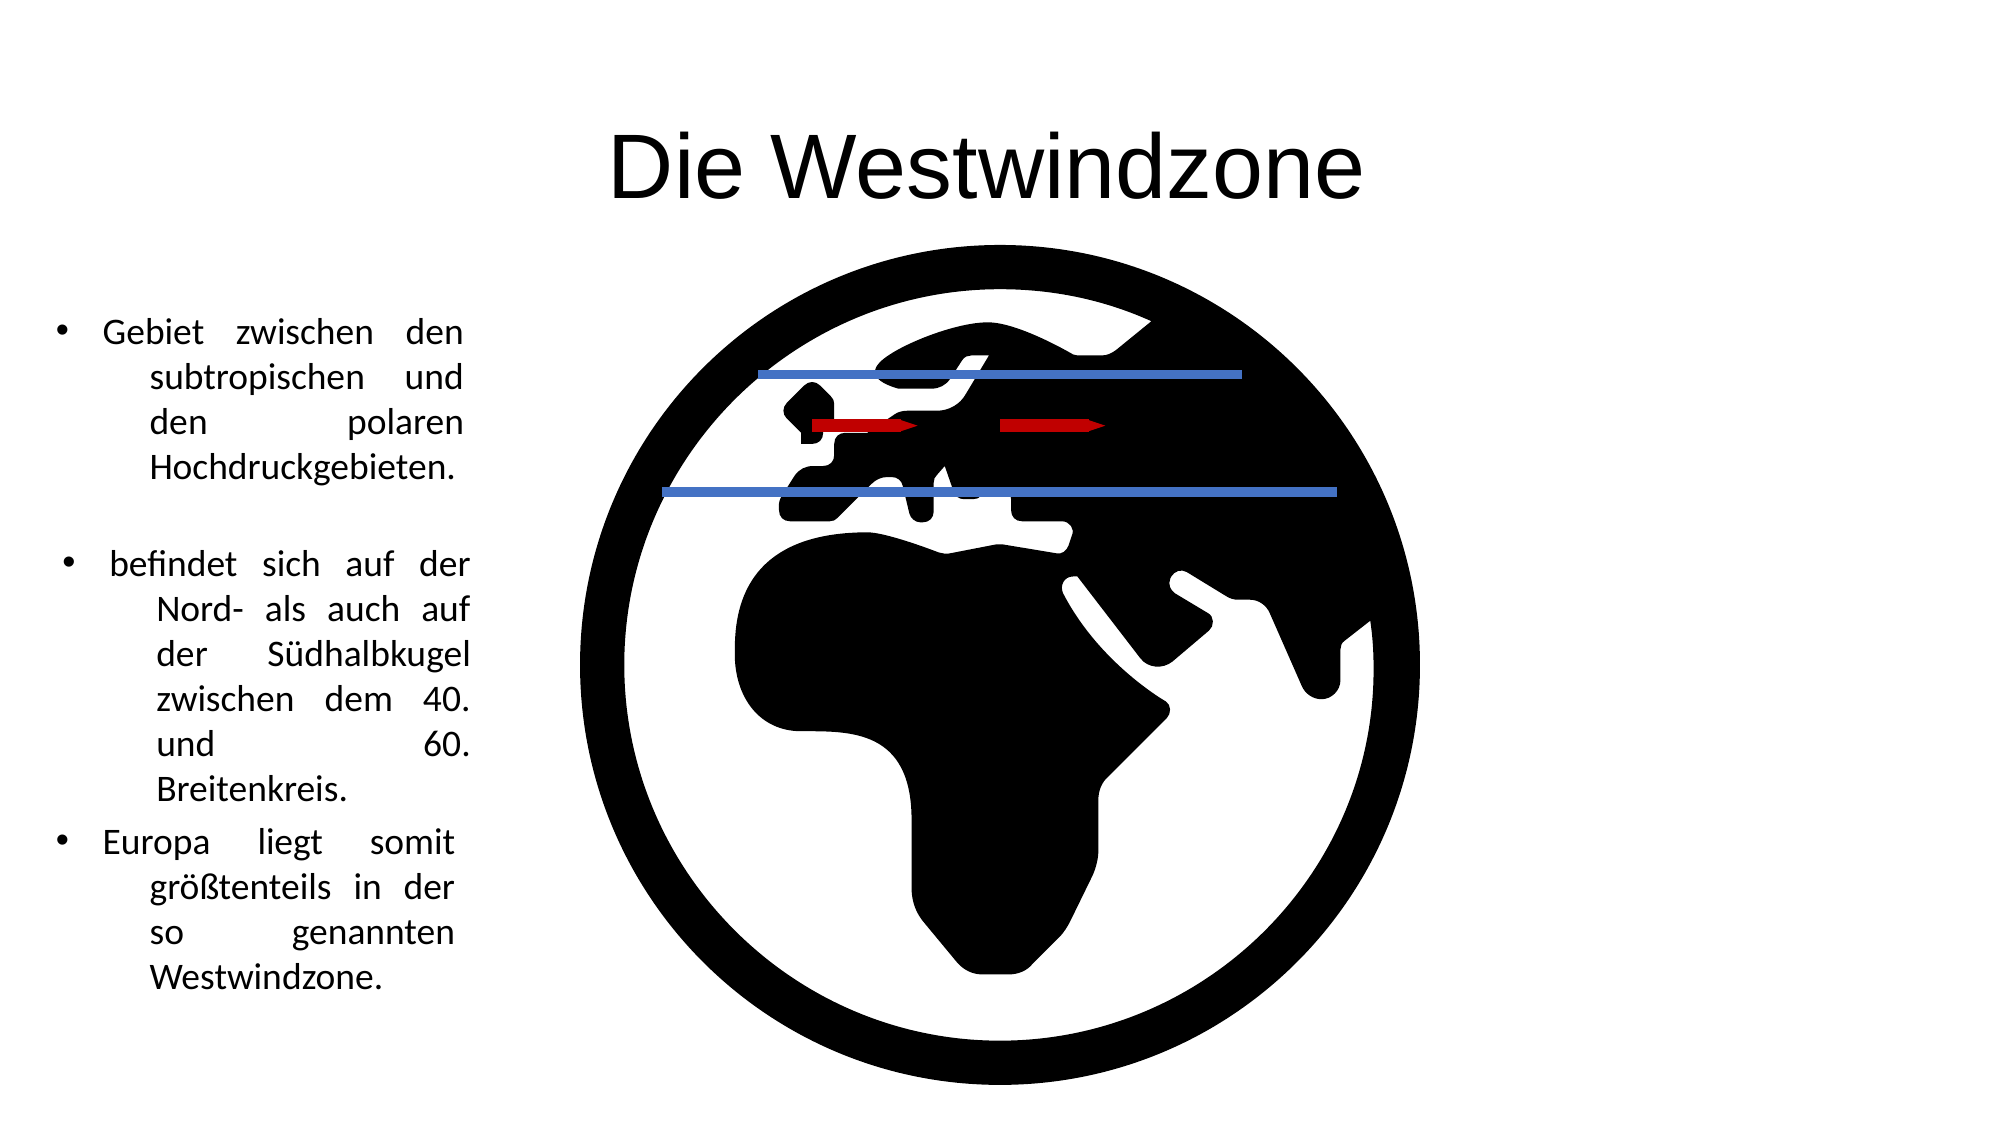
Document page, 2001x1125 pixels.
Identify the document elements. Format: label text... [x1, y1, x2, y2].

text_box befindet sich auf der Nord- als auch auf der Südhalbkugel zwischen dem 40. und 60. Breitenkreis. [47, 532, 486, 817]
text_box Europa liegt somit größtenteils in der so genannten Westwindzone. [41, 809, 470, 1004]
title Die Westwindzone [137, 59, 1863, 278]
text_box Gebiet zwischen den subtropischen und den polaren Hochdruckgebieten. [41, 299, 479, 494]
picture [463, 128, 1537, 1125]
